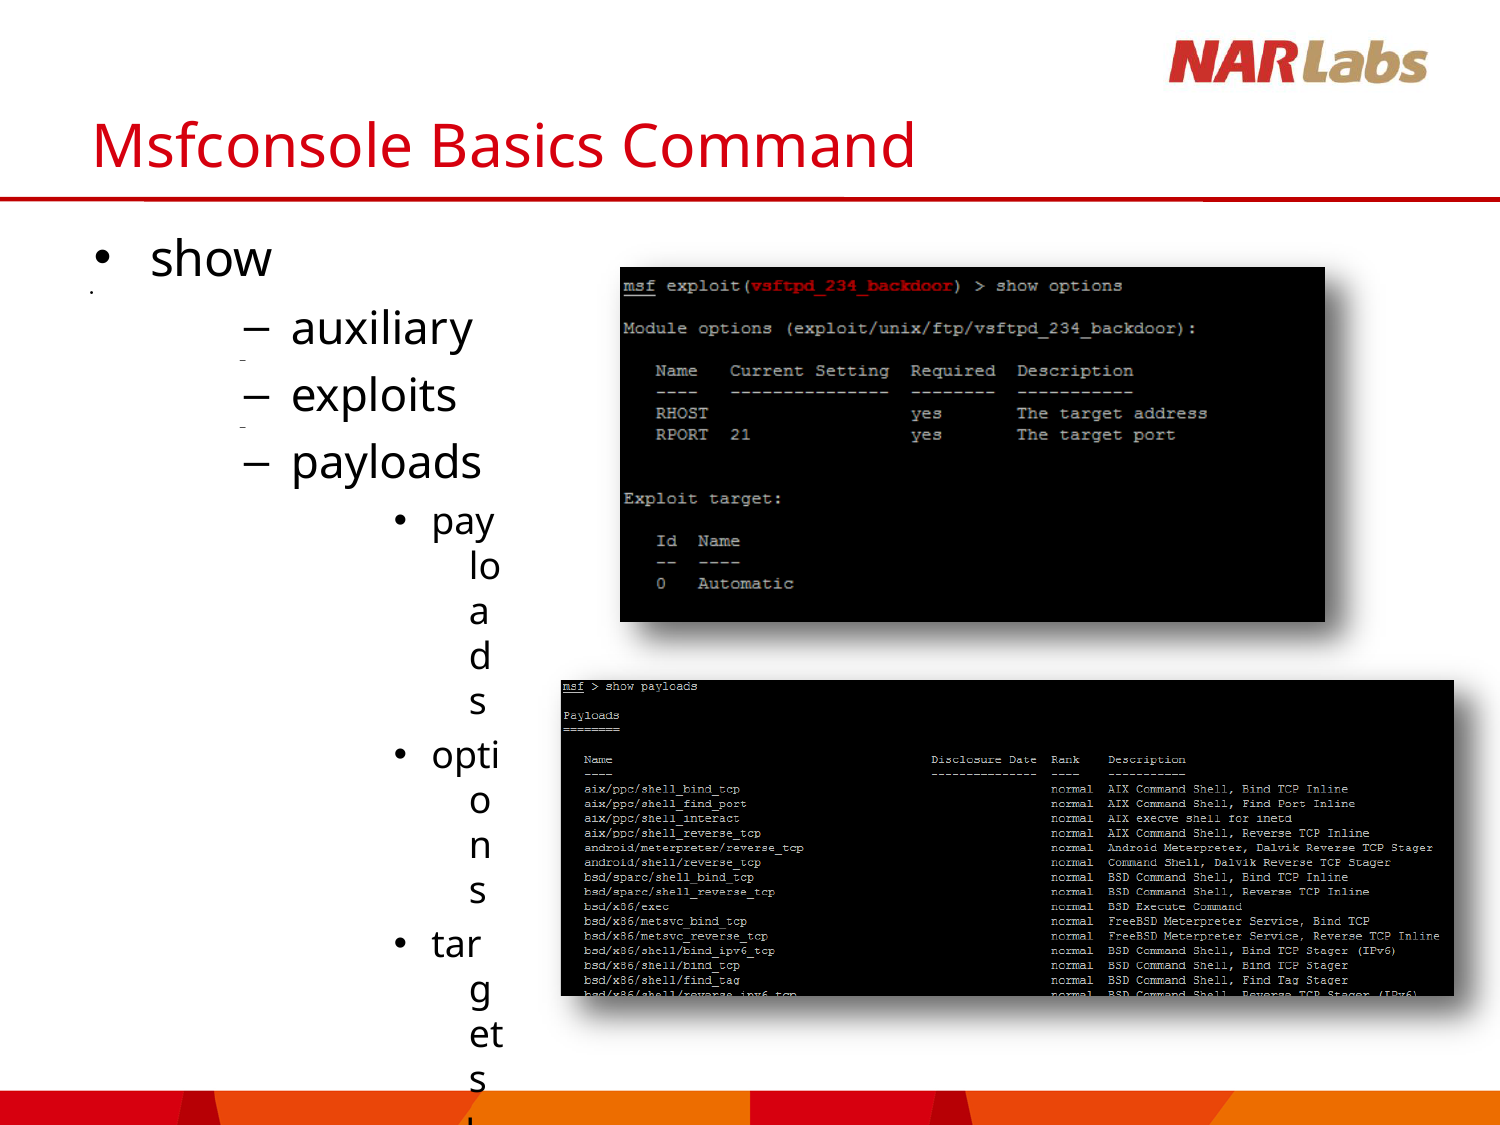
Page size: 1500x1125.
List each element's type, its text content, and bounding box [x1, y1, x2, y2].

text_box [529, 235, 1500, 1060]
text_box show auxiliary exploits payloads payloads options targets advanced Example: show options [89, 226, 505, 841]
title Msfconsole Basics Command [89, 107, 1411, 189]
